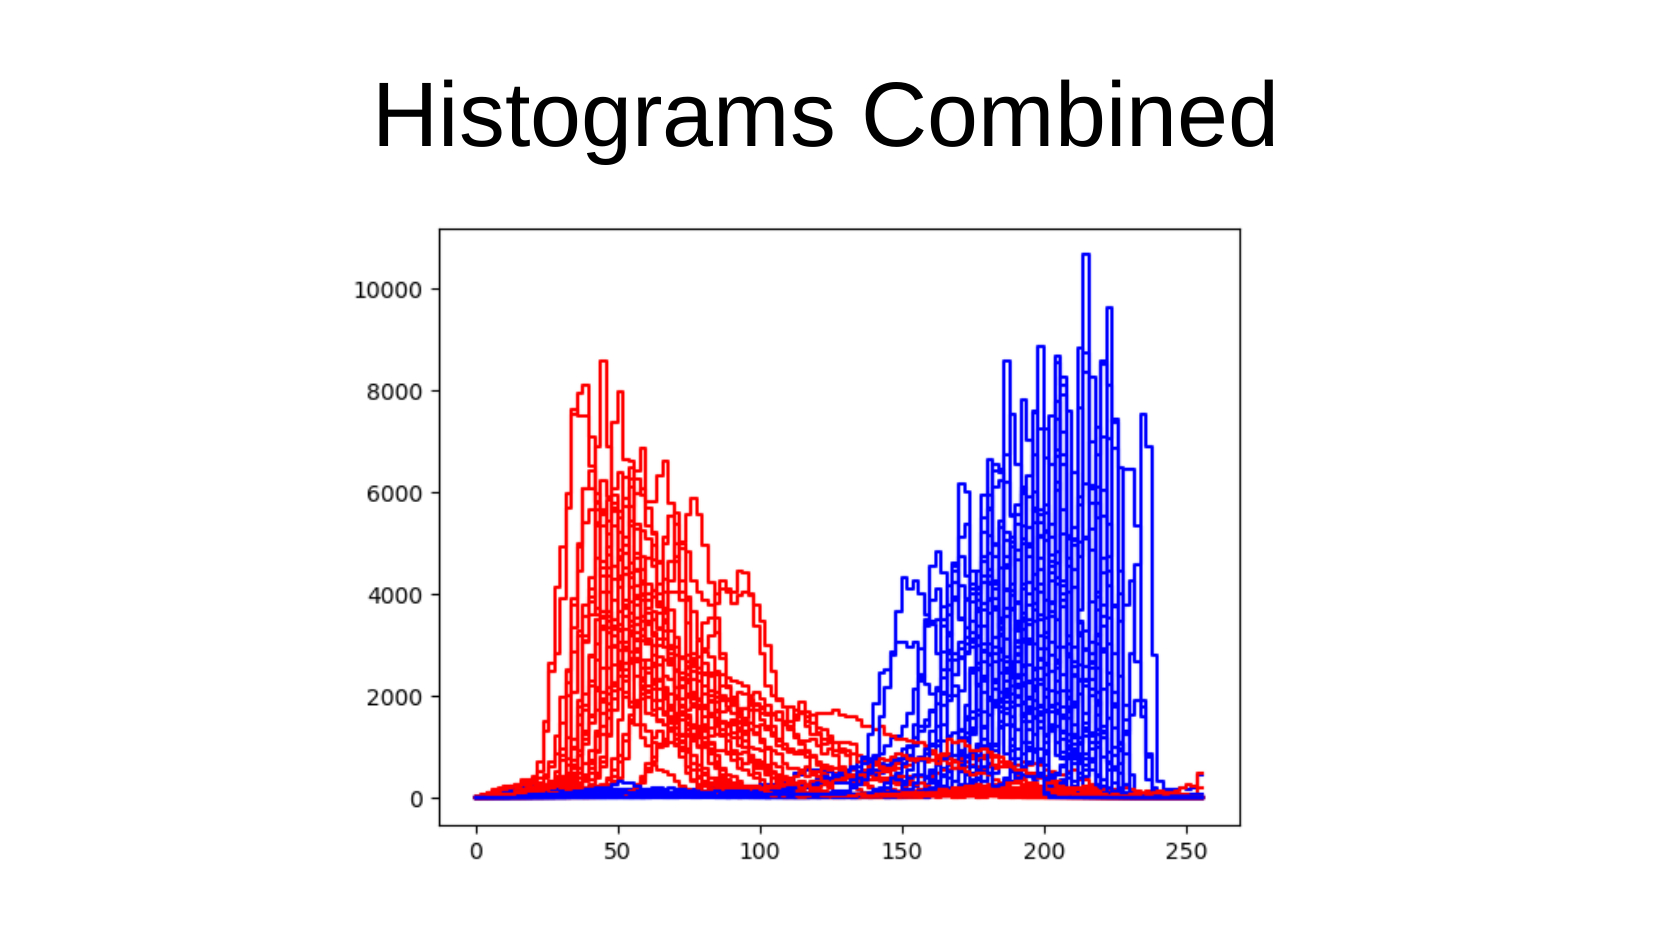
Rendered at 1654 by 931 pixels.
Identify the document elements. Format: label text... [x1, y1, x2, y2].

title Histograms Combined [82, 37, 1571, 193]
picture [310, 193, 1343, 911]
